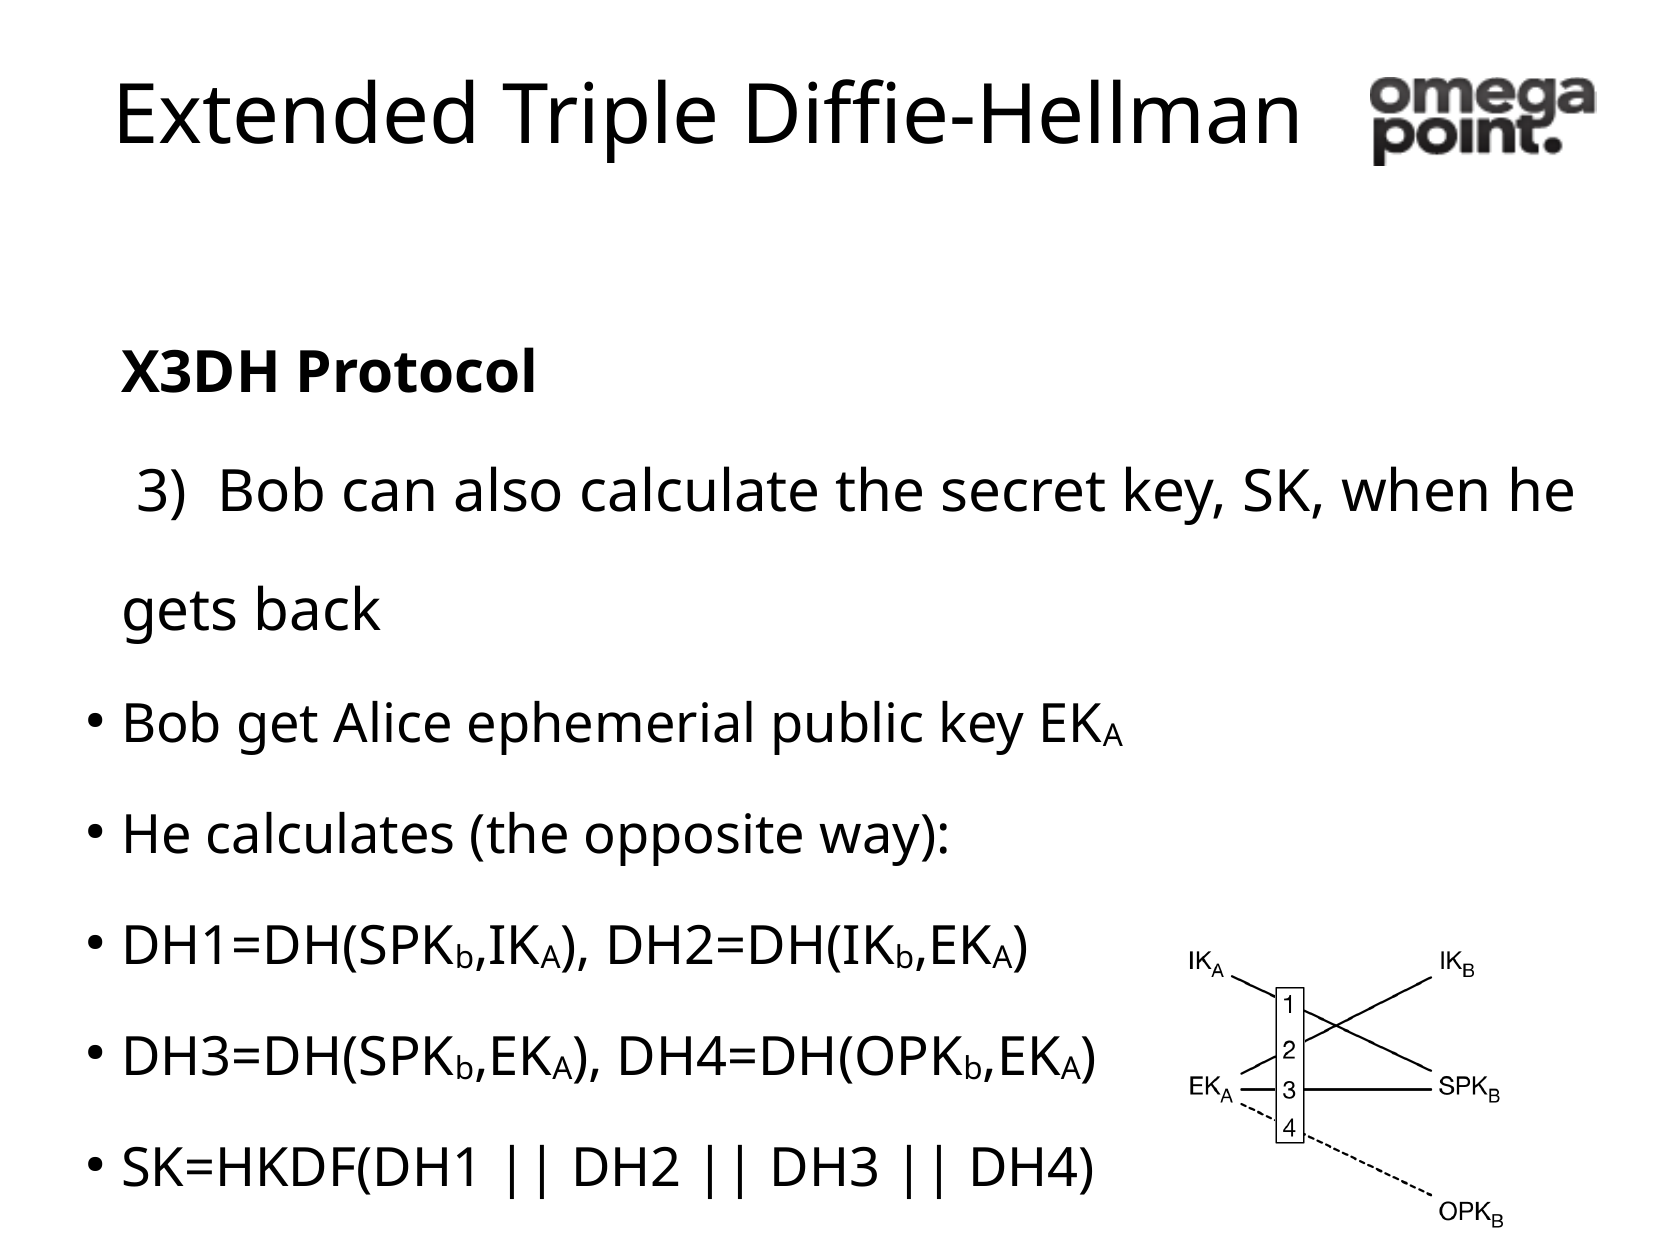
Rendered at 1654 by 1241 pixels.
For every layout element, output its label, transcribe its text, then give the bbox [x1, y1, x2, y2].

text_box Extended Triple Diffie-Hellman [0, 0, 1453, 269]
picture [1370, 77, 1597, 166]
text_box X3DH Protocol 3) Bob can also calculate the secret key, SK, when he gets back Bob get Alice ephemerial public key EKA He calculates (the opposite way): DH1=DH(SPKb,IKA), DH2=DH(IKb,EKA) DH3=DH(SPKb,EKA), DH4=DH(OPKb,EKA) SK=HKDF(DH1 || DH2 || DH3 || DH4) [70, 283, 1654, 1196]
picture [1180, 937, 1512, 1241]
